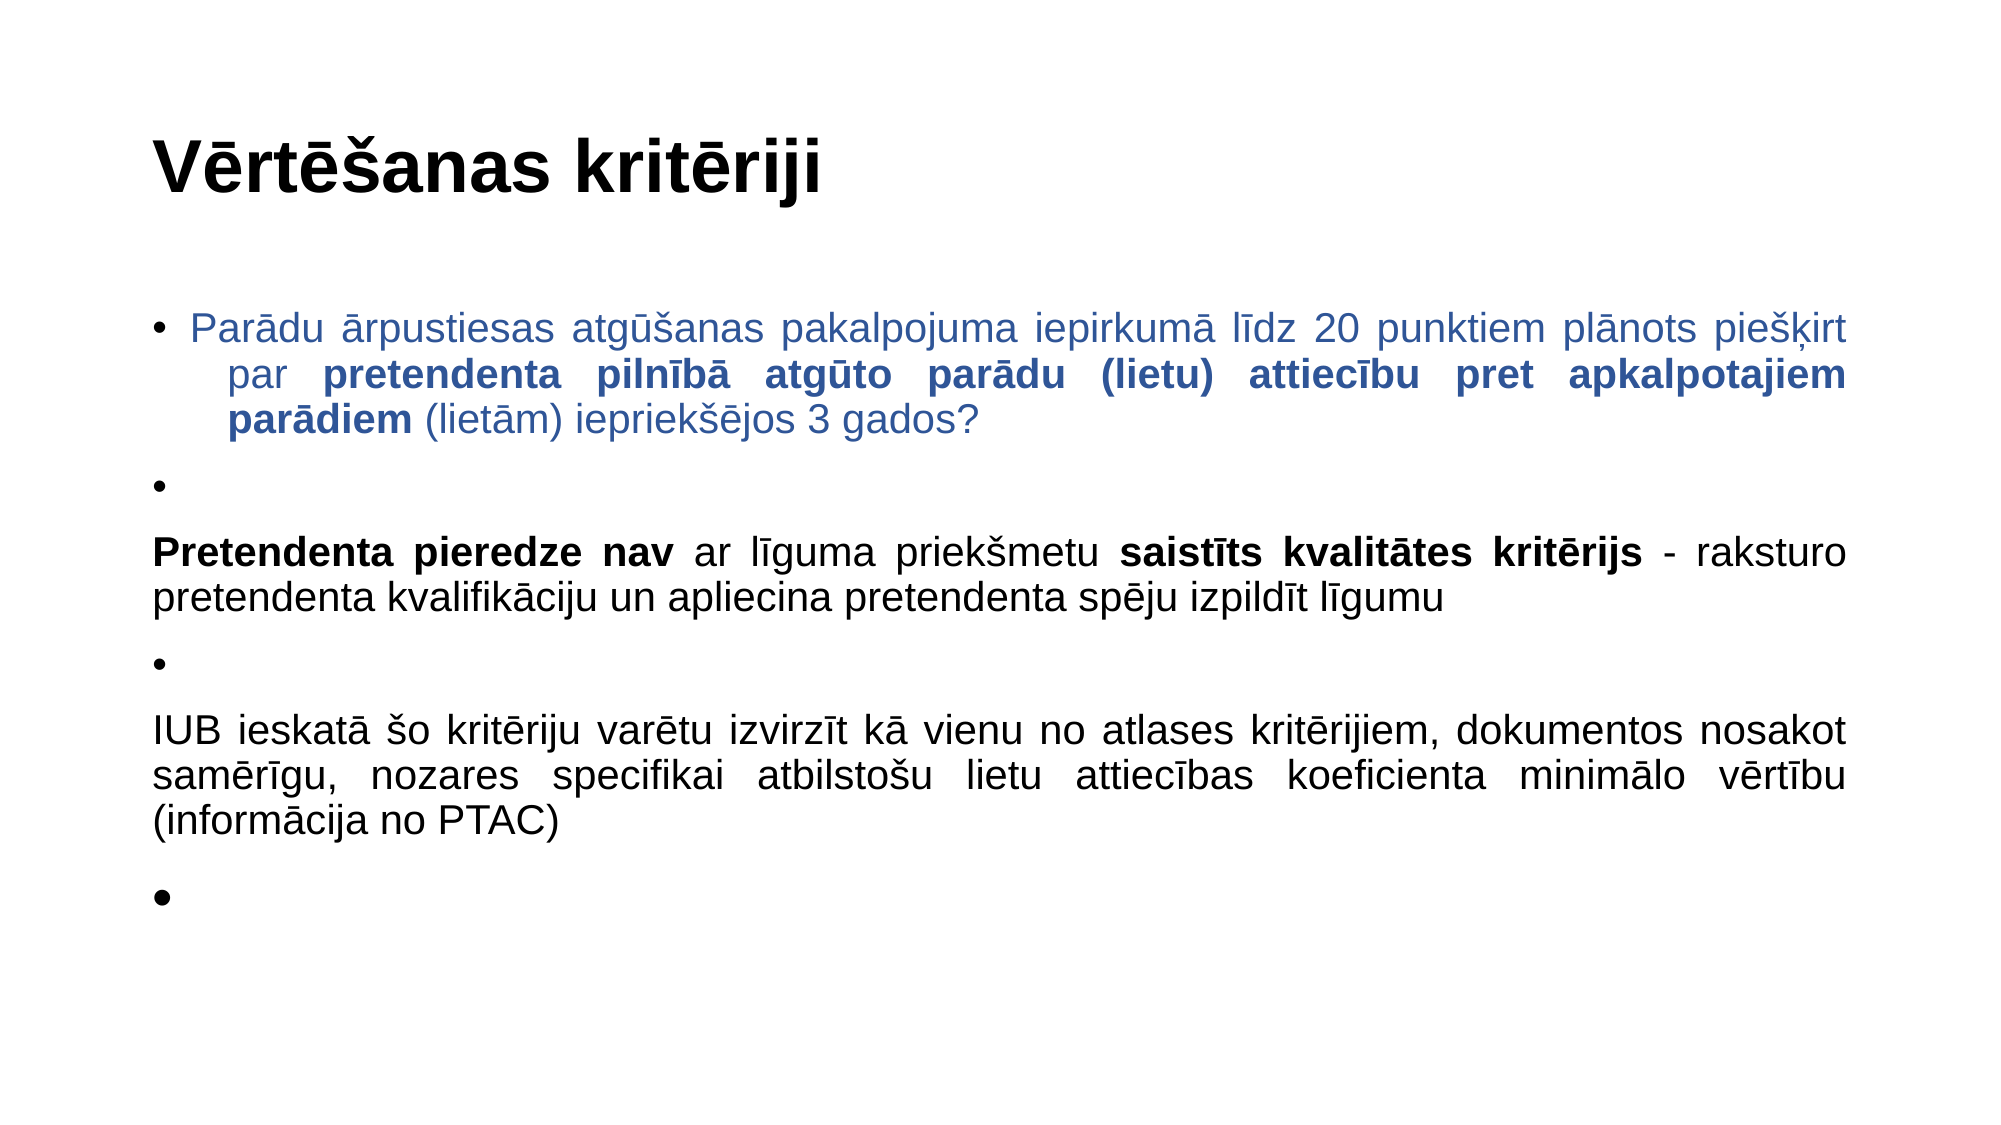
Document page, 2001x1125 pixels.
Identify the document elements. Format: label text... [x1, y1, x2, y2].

list Parādu ārpustiesas atgūšanas pakalpojuma iepirkumā līdz 20 punktiem plānots piešķirt par pretendenta pilnībā atgūto parādu (lietu) attiecību pret apkalpotajiem parādiem (lietām) iepriekšējos 3 gados? Pretendenta pieredze nav ar līguma priekšmetu saistīts kvalitātes kritērijs - raksturo pretendenta kvalifikāciju un apliecina pretendenta spēju izpildīt līgumu IUB ieskatā šo kritēriju varētu izvirzīt kā vienu no atlases kritērijiem, dokumentos nosakot samērīgu, nozares specifikai atbilstošu lietu attiecības koeficienta minimālo vērtību (informācija no PTAC) [137, 299, 1863, 1014]
title Vērtēšanas kritēriji [137, 59, 1863, 278]
